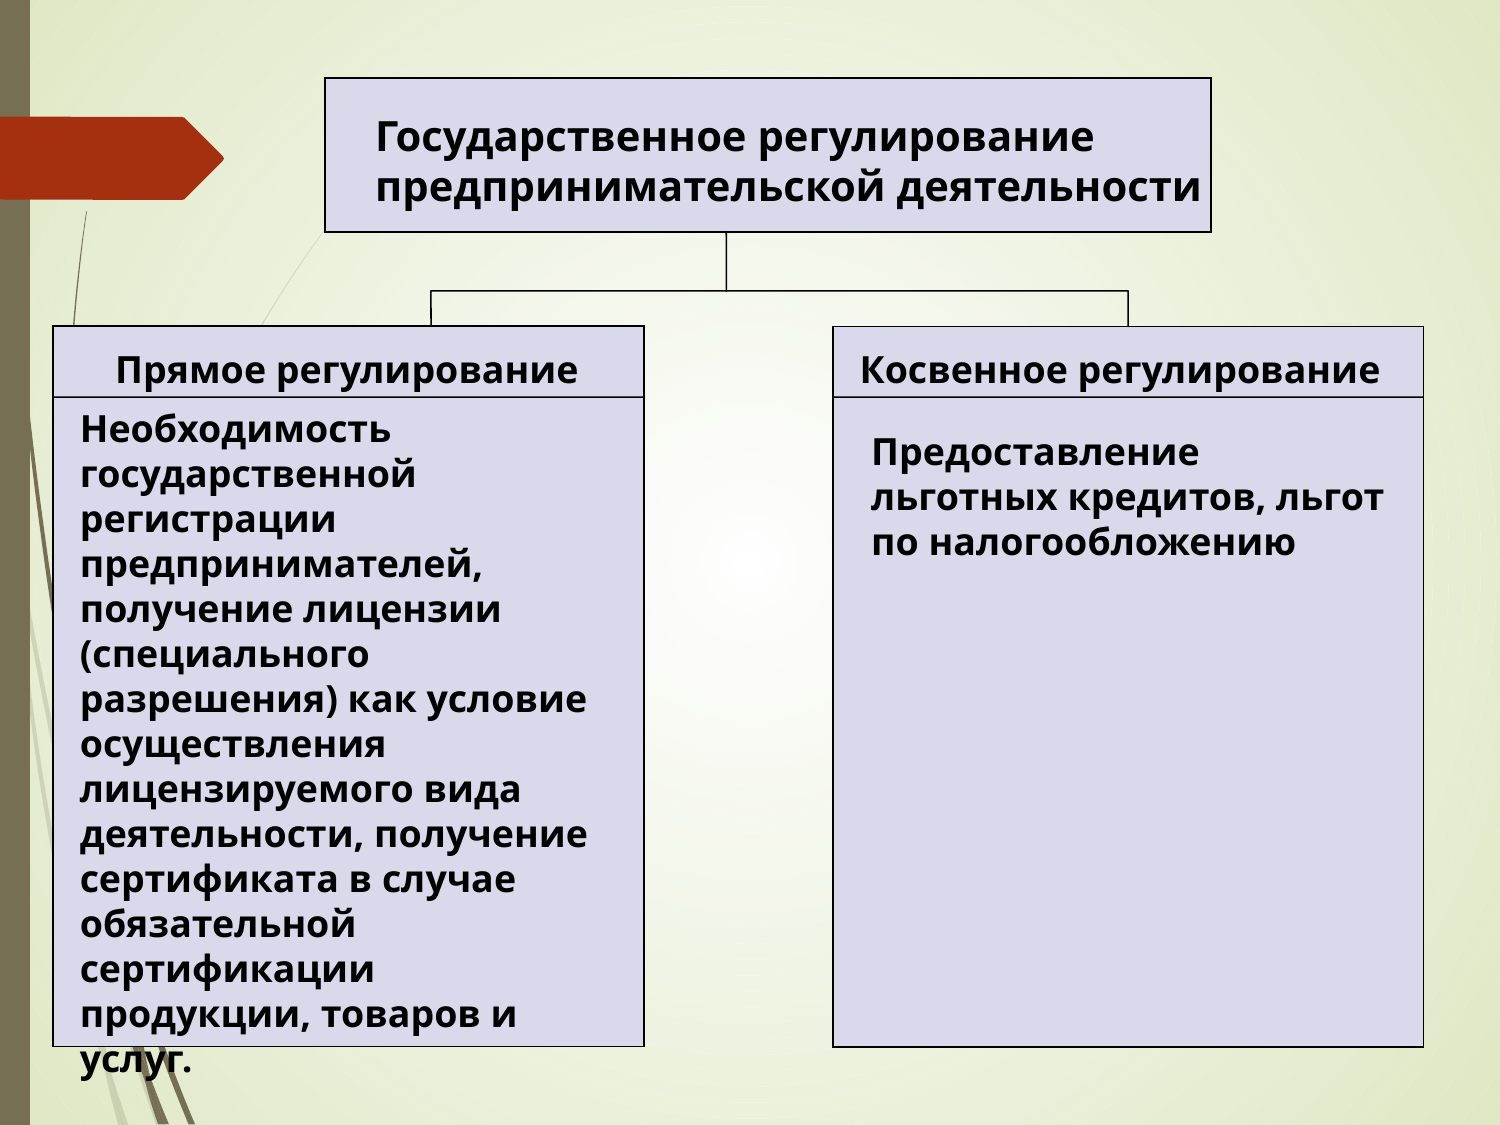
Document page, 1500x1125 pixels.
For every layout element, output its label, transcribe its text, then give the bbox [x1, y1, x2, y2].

text_box Необходимость государственной регистрации предпринимателей, получение лицензии (специального разрешения) как условие осуществления лицензируемого вида деятельности, получение сертификата в случае обязательной сертификации продукции, товаров и услуг. [64, 398, 609, 1043]
text_box Прямое регулирование [100, 338, 632, 396]
text_box [833, 326, 1423, 396]
text_box Косвенное регулирование [844, 338, 1447, 399]
text_box [833, 398, 1423, 1047]
text_box Предоставление льготных кредитов, льгот по налогообложению [856, 420, 1412, 572]
text_box Государственное регулирование предпринимательской деятельности [360, 101, 1235, 217]
text_box [53, 398, 644, 1047]
text_box [325, 78, 1211, 232]
text_box [53, 326, 644, 396]
